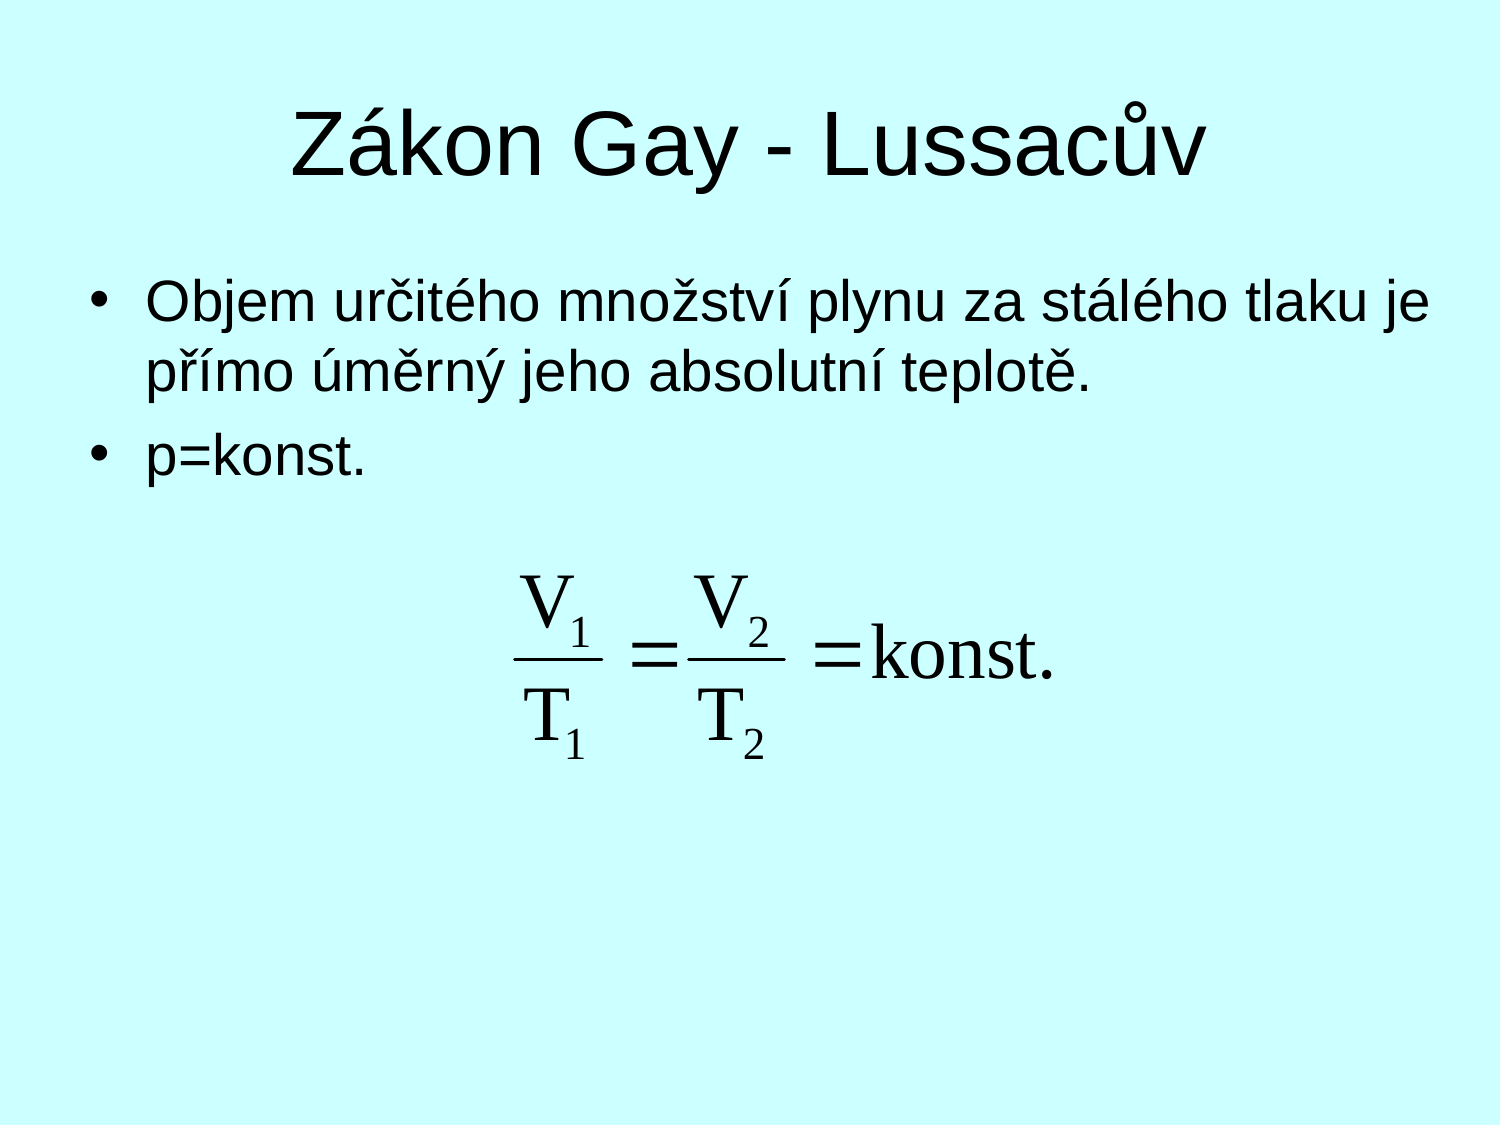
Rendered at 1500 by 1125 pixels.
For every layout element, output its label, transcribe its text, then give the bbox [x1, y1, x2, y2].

list Objem určitého množství plynu za stálého tlaku je přímo úměrný jeho absolutní teplotě. p=konst. [75, 255, 1447, 1005]
chart [501, 548, 1070, 778]
title Zákon Gay - Lussacův [75, 45, 1426, 233]
